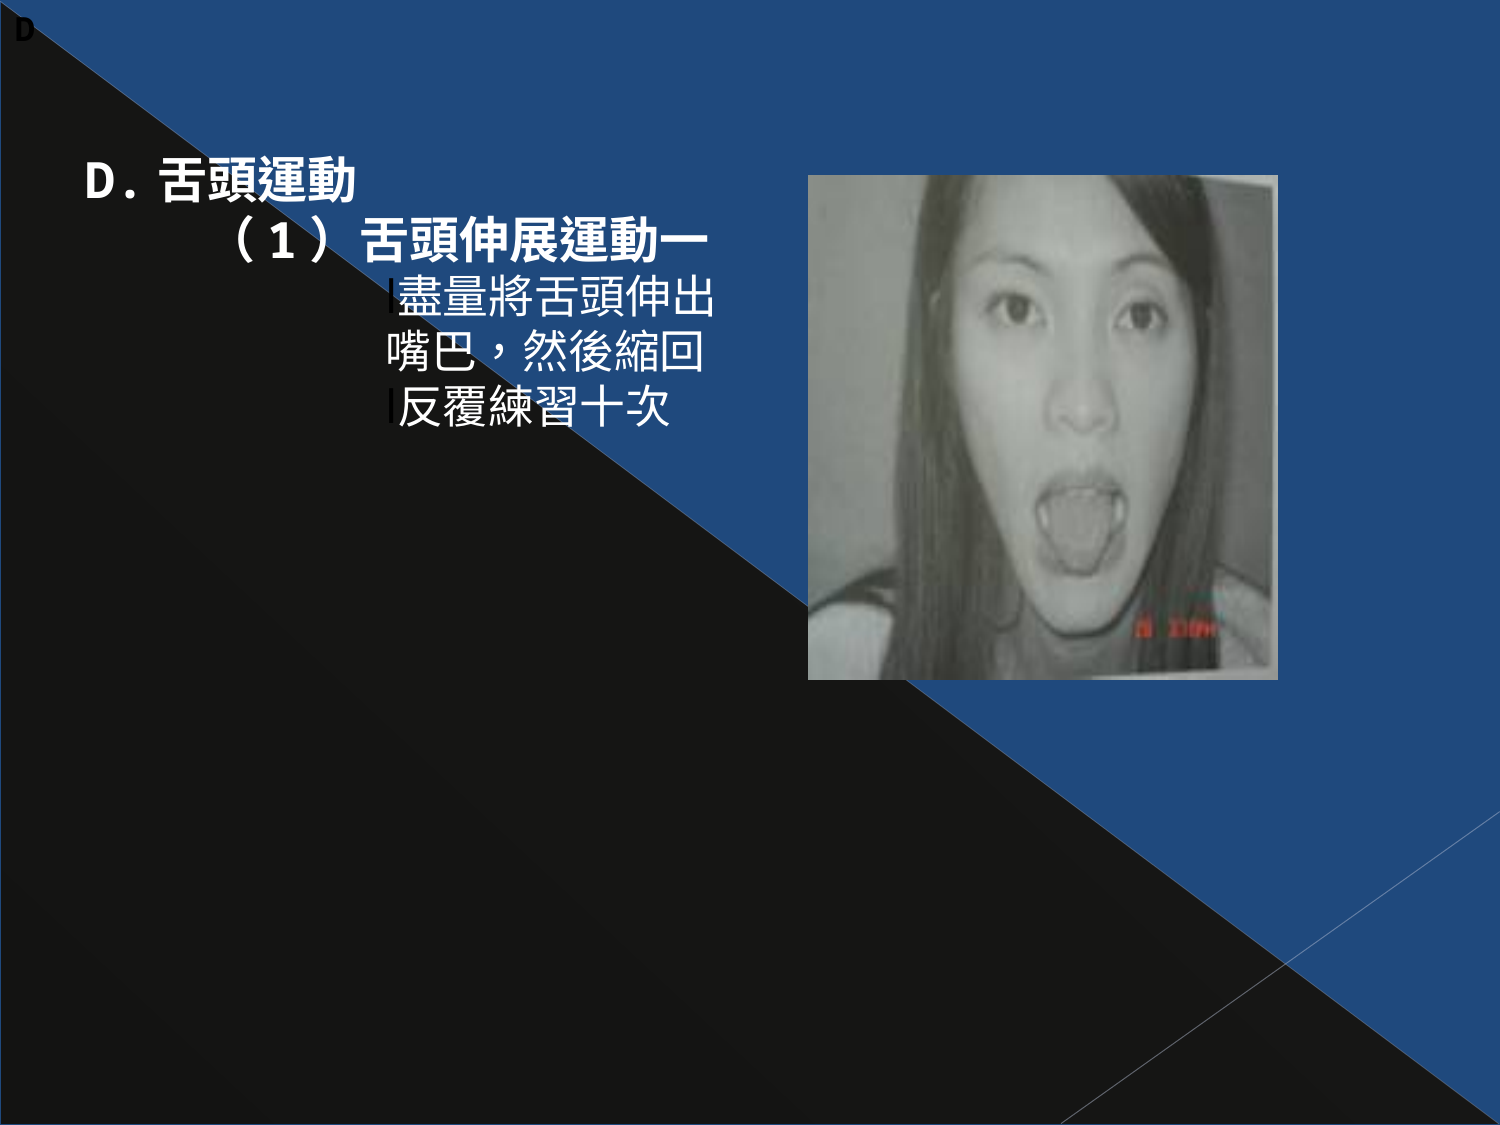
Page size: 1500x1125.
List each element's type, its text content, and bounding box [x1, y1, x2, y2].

picture [808, 175, 1278, 680]
text_box D [0, 0, 50, 55]
list D.舌頭運動 （1）舌頭伸展運動一 盡量將舌頭伸出嘴巴，然後縮回 反覆練習十次 [70, 140, 739, 516]
